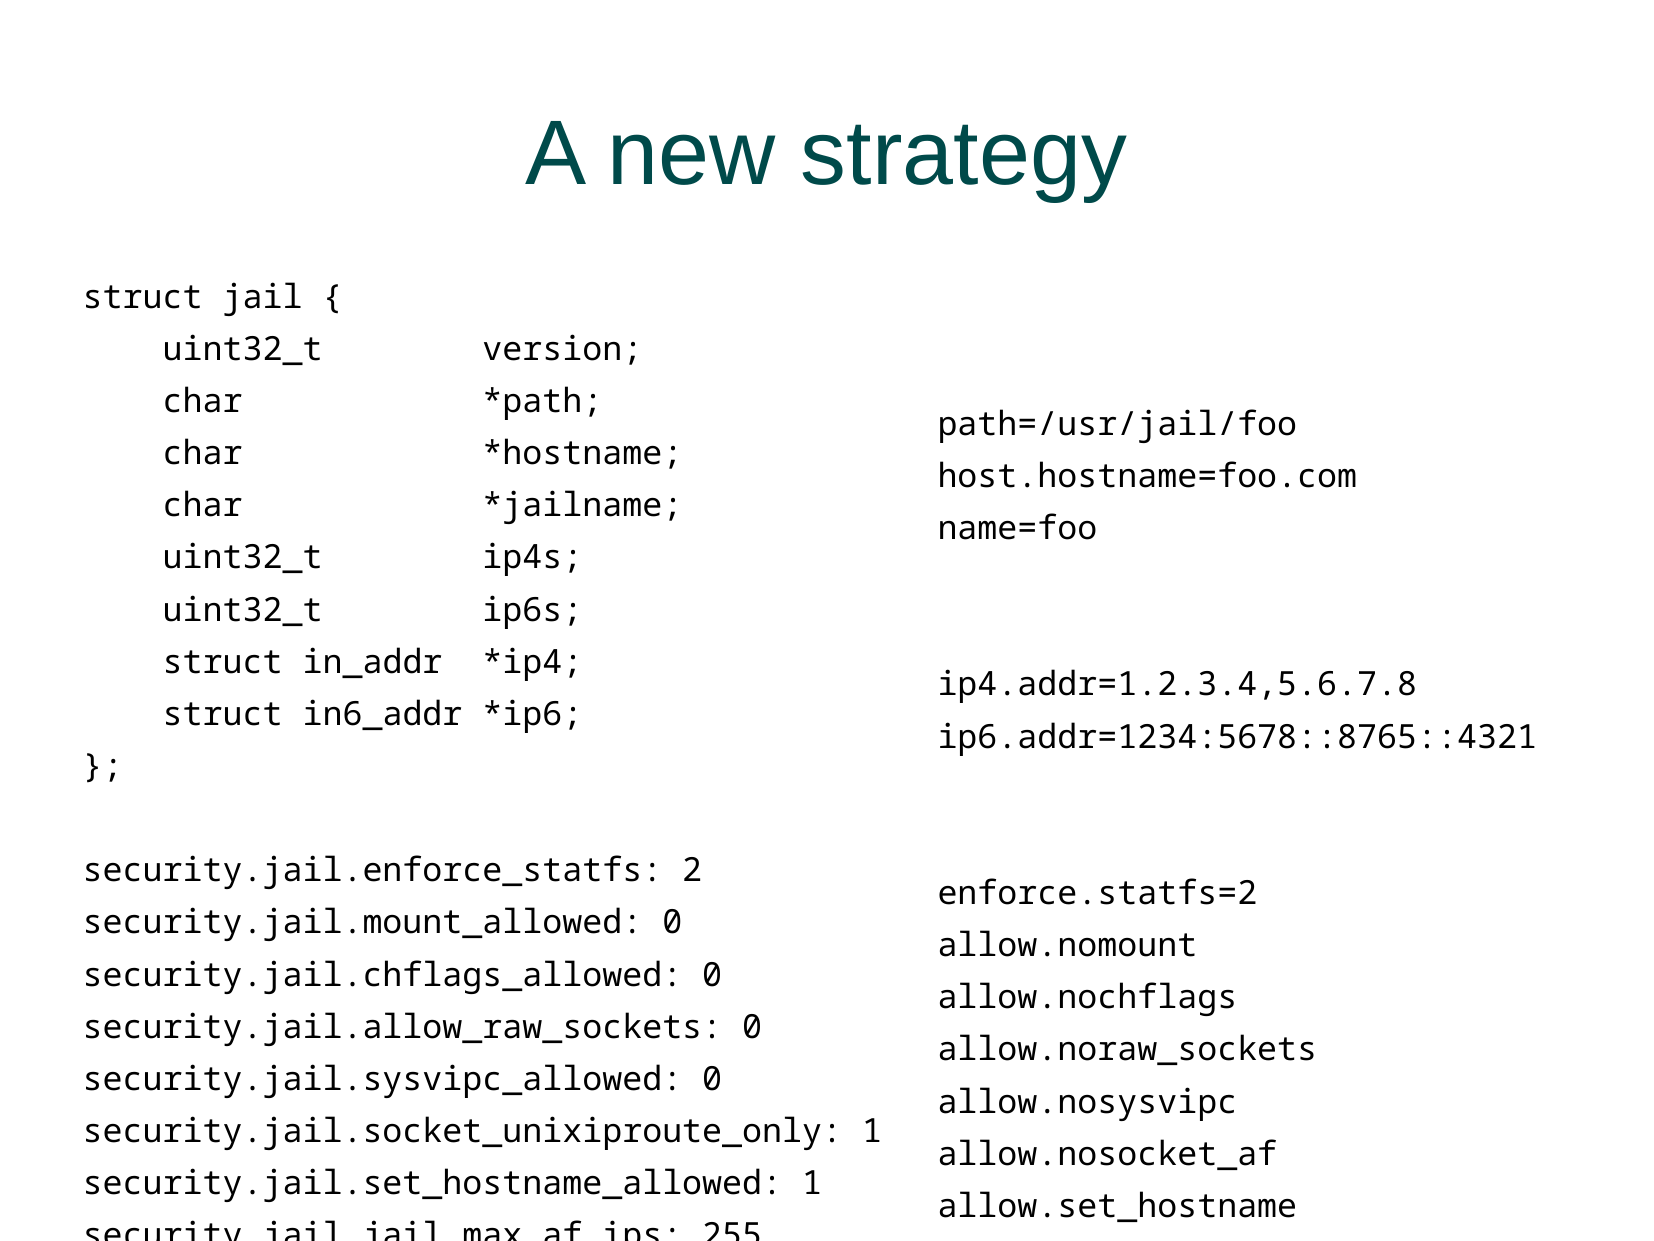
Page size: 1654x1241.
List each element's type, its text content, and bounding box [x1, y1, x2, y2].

list struct jail { uint32_t version; char *path; char *hostname; char *jailname; uint32_t ip4s; uint32_t ip6s; struct in_addr *ip4; struct in6_addr *ip6; }; security.jail.enforce_statfs: 2 security.jail.mount_allowed: 0 security.jail.chflags_allowed: 0 security.jail.allow_raw_sockets: 0 security.jail.sysvipc_allowed: 0 security.jail.socket_unixiproute_only: 1 security.jail.set_hostname_allowed: 1 security.jail.jail_max_af_ips: 255 [82, 290, 901, 1199]
list path=/usr/jail/foo host.hostname=foo.com name=foo ip4.addr=1.2.3.4,5.6.7.8 ip6.addr=1234:5678::8765::4321 enforce.statfs=2 allow.nomount allow.nochflags allow.noraw_sockets allow.nosysvipc allow.nosocket_af allow.set_hostname [937, 290, 1654, 1199]
title A new strategy [82, 49, 1571, 257]
